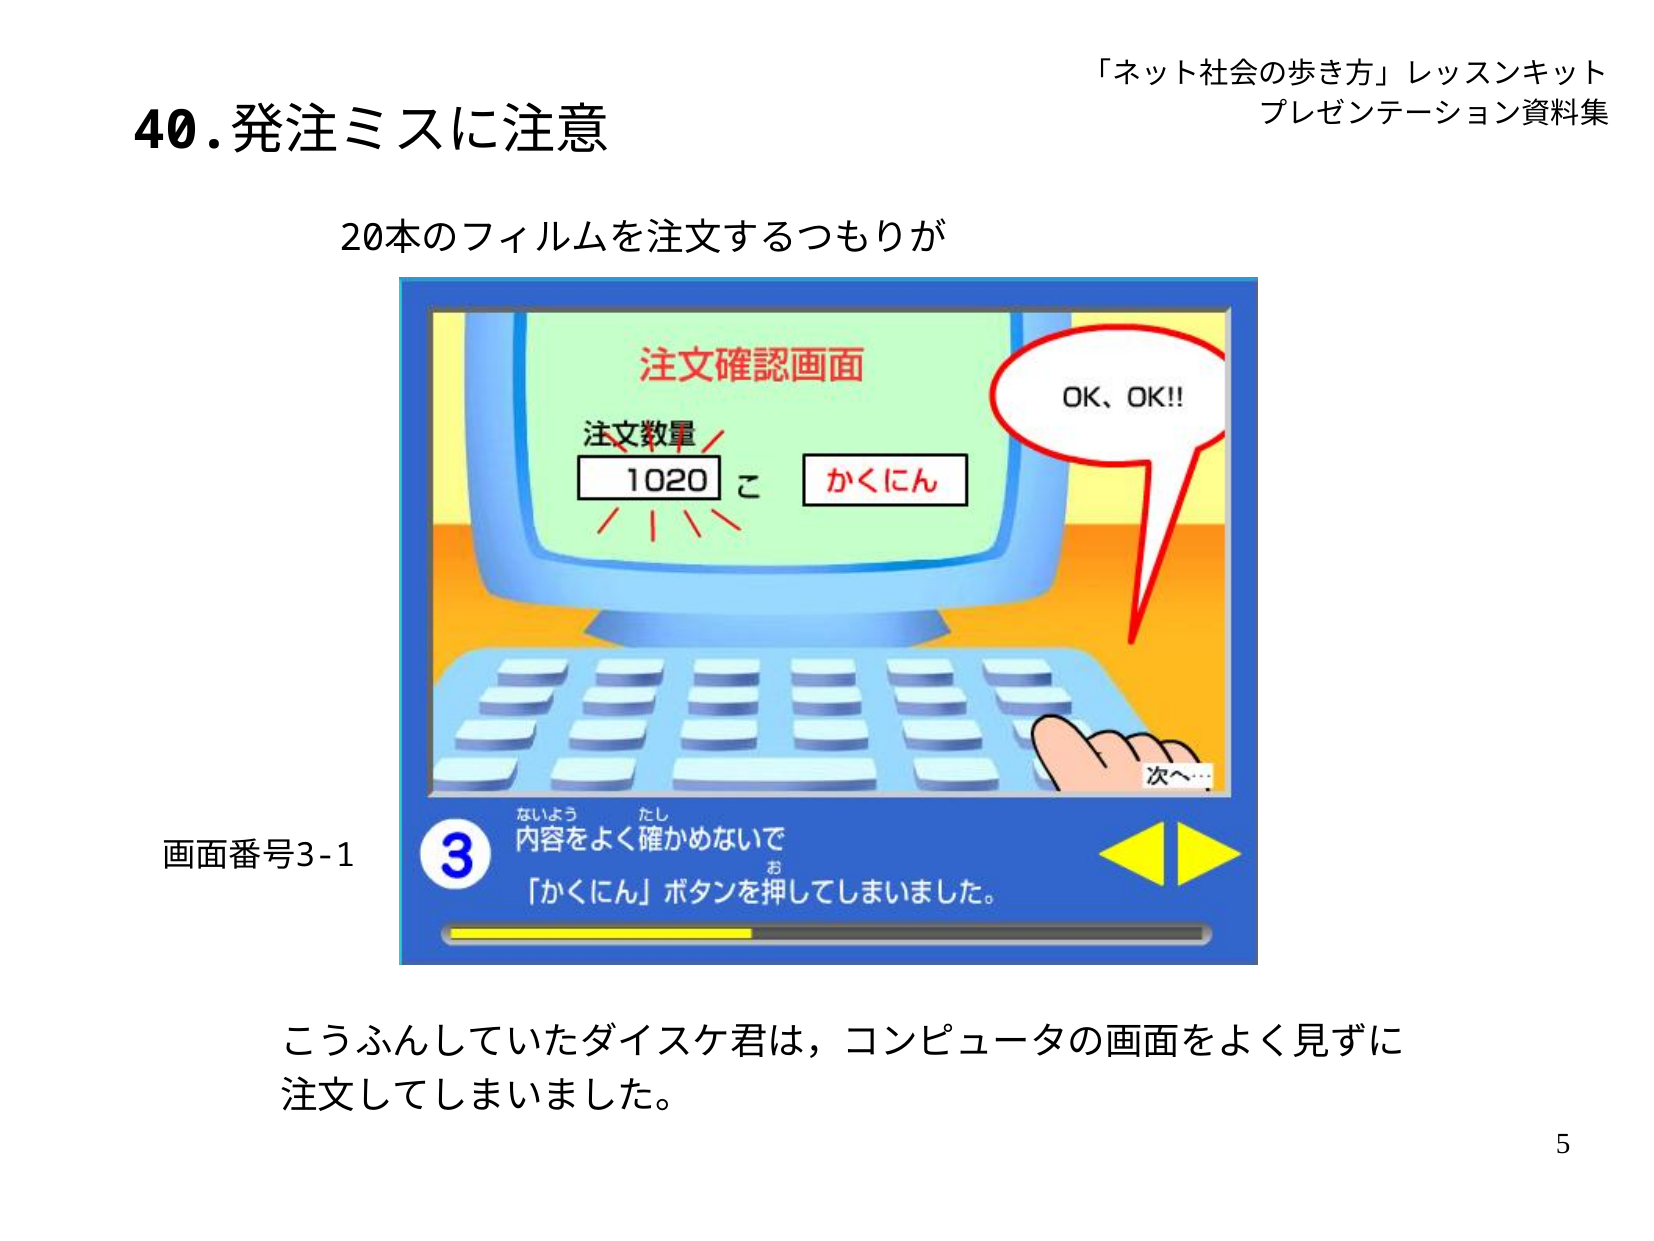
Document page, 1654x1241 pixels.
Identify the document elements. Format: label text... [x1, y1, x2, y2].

text_box 20本のフィルムを注文するつもりが [324, 206, 1063, 267]
text_box 40.発注ミスに注意 [118, 88, 1241, 169]
text_box 「ネット社会の歩き方」レッスンキット プレゼンテーション資料集 [1062, 44, 1625, 139]
picture [399, 277, 1258, 965]
text_box こうふんしていたダイスケ君は，コンピュータの画面をよく見ずに注文してしまいました。 [265, 1003, 1447, 1128]
text_box 画面番号3-1 [147, 826, 384, 882]
